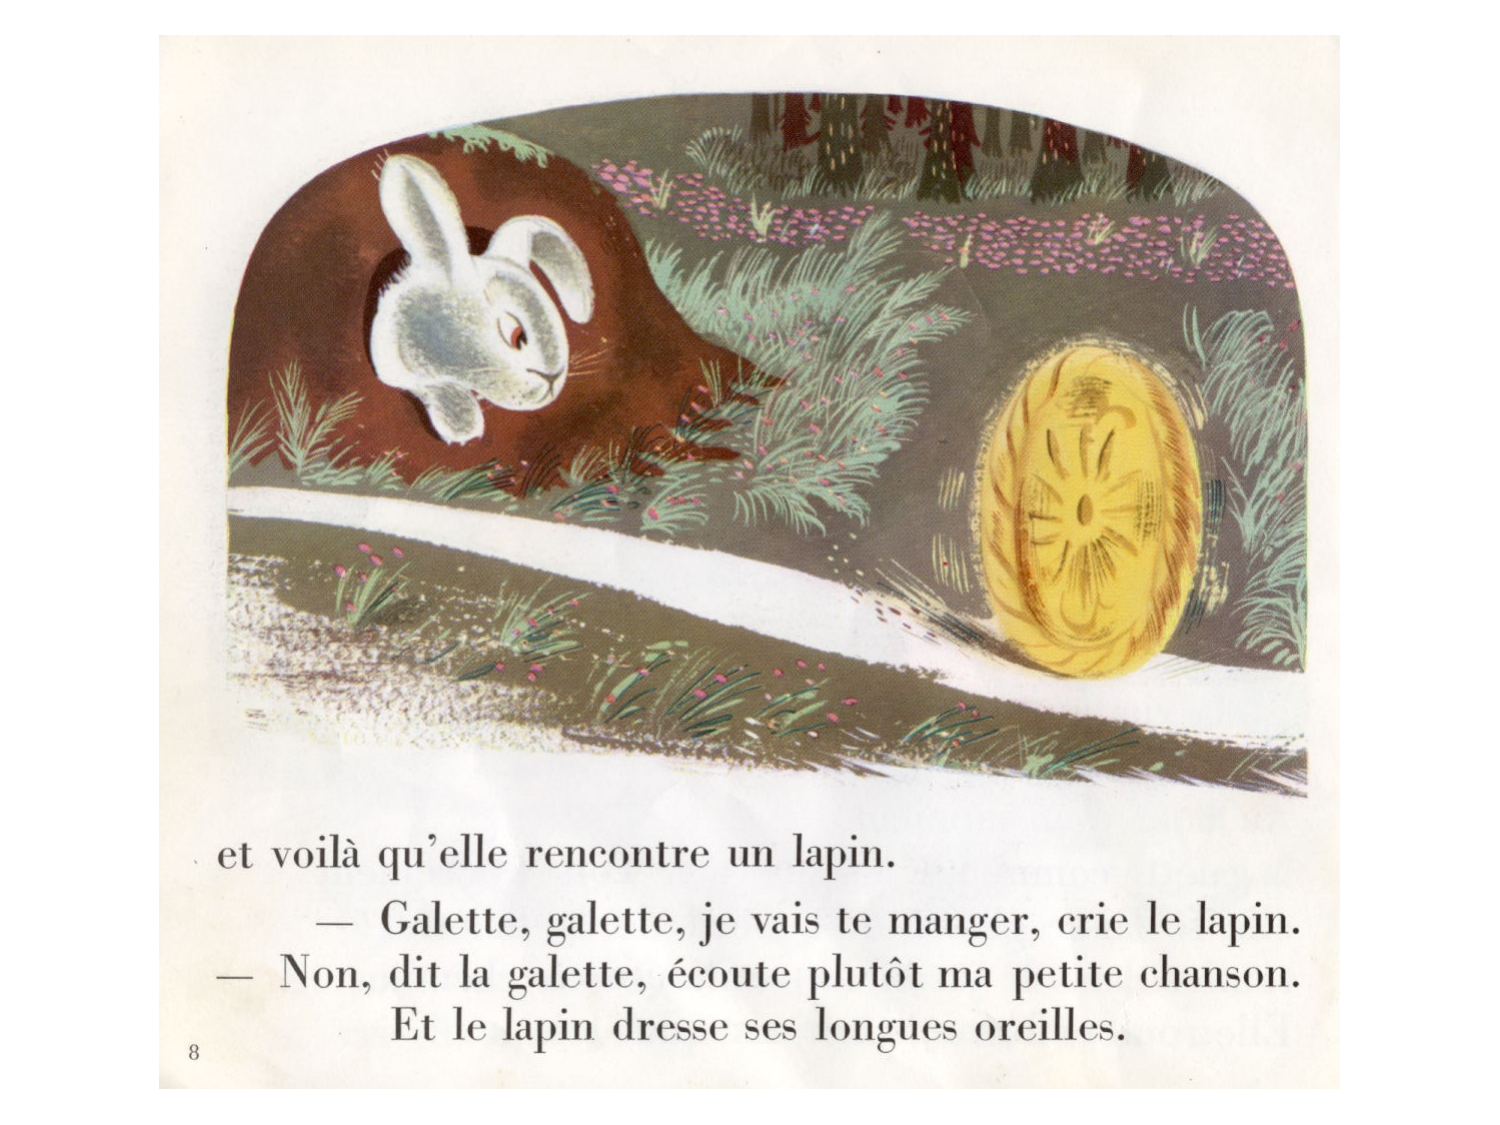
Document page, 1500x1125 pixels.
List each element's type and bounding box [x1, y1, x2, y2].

picture [159, 35, 1340, 1090]
